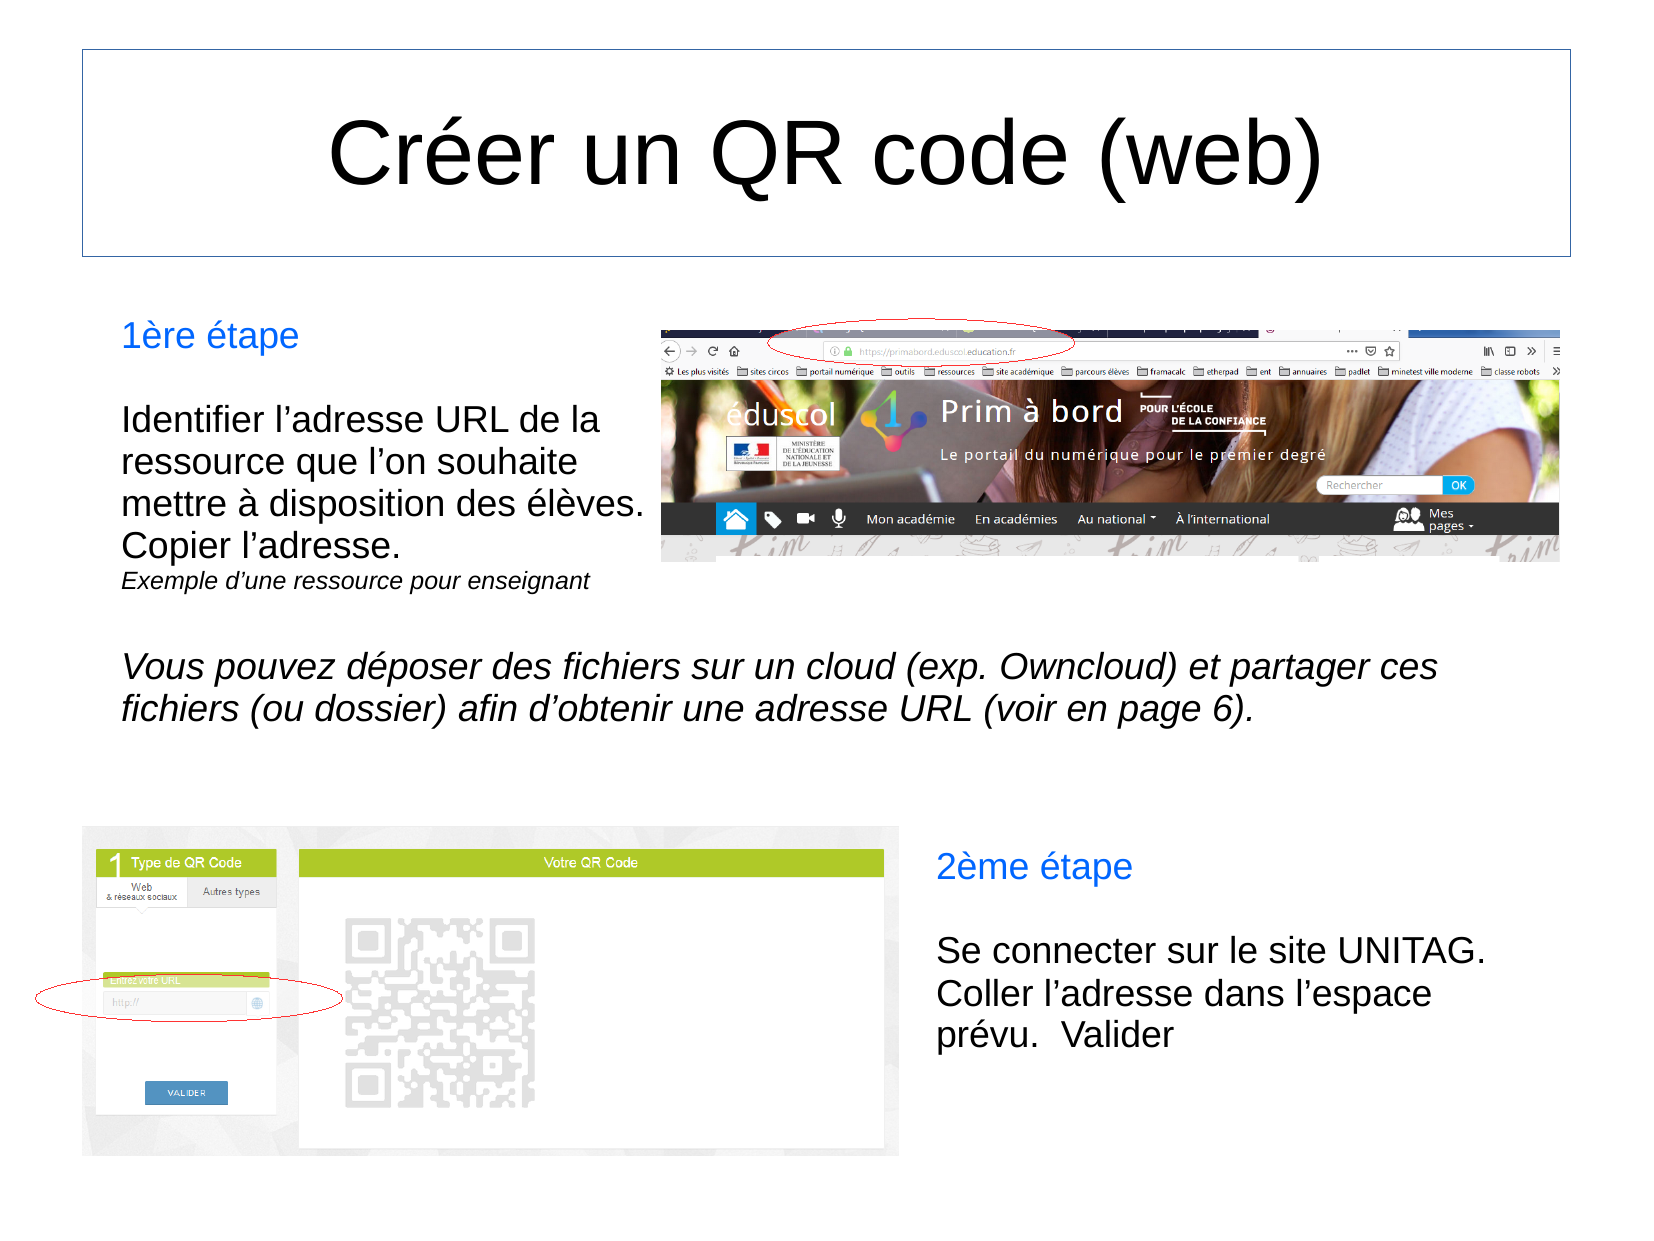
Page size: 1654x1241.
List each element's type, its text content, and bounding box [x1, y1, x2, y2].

picture [661, 330, 1560, 562]
text_box [35, 974, 343, 1022]
picture [82, 826, 899, 1156]
text_box [767, 318, 1075, 367]
text_box 2ème étape Se connecter sur le site UNITAG. Coller l’adresse dans l’espace prévu. Valider [921, 838, 1536, 1148]
text_box 1ère étape Identifier l’adresse URL de la ressource que l’on souhaite mettre à disposition des élèves. Copier l’adresse. Exemple d’une ressource pour enseignant [106, 307, 674, 615]
title Créer un QR code (web) [82, 49, 1571, 257]
text_box Vous pouvez déposer des fichiers sur un cloud (exp. Owncloud) et partager ces fichiers (ou dossier) afin d’obtenir une adresse URL (voir en page 6). [106, 637, 1560, 737]
